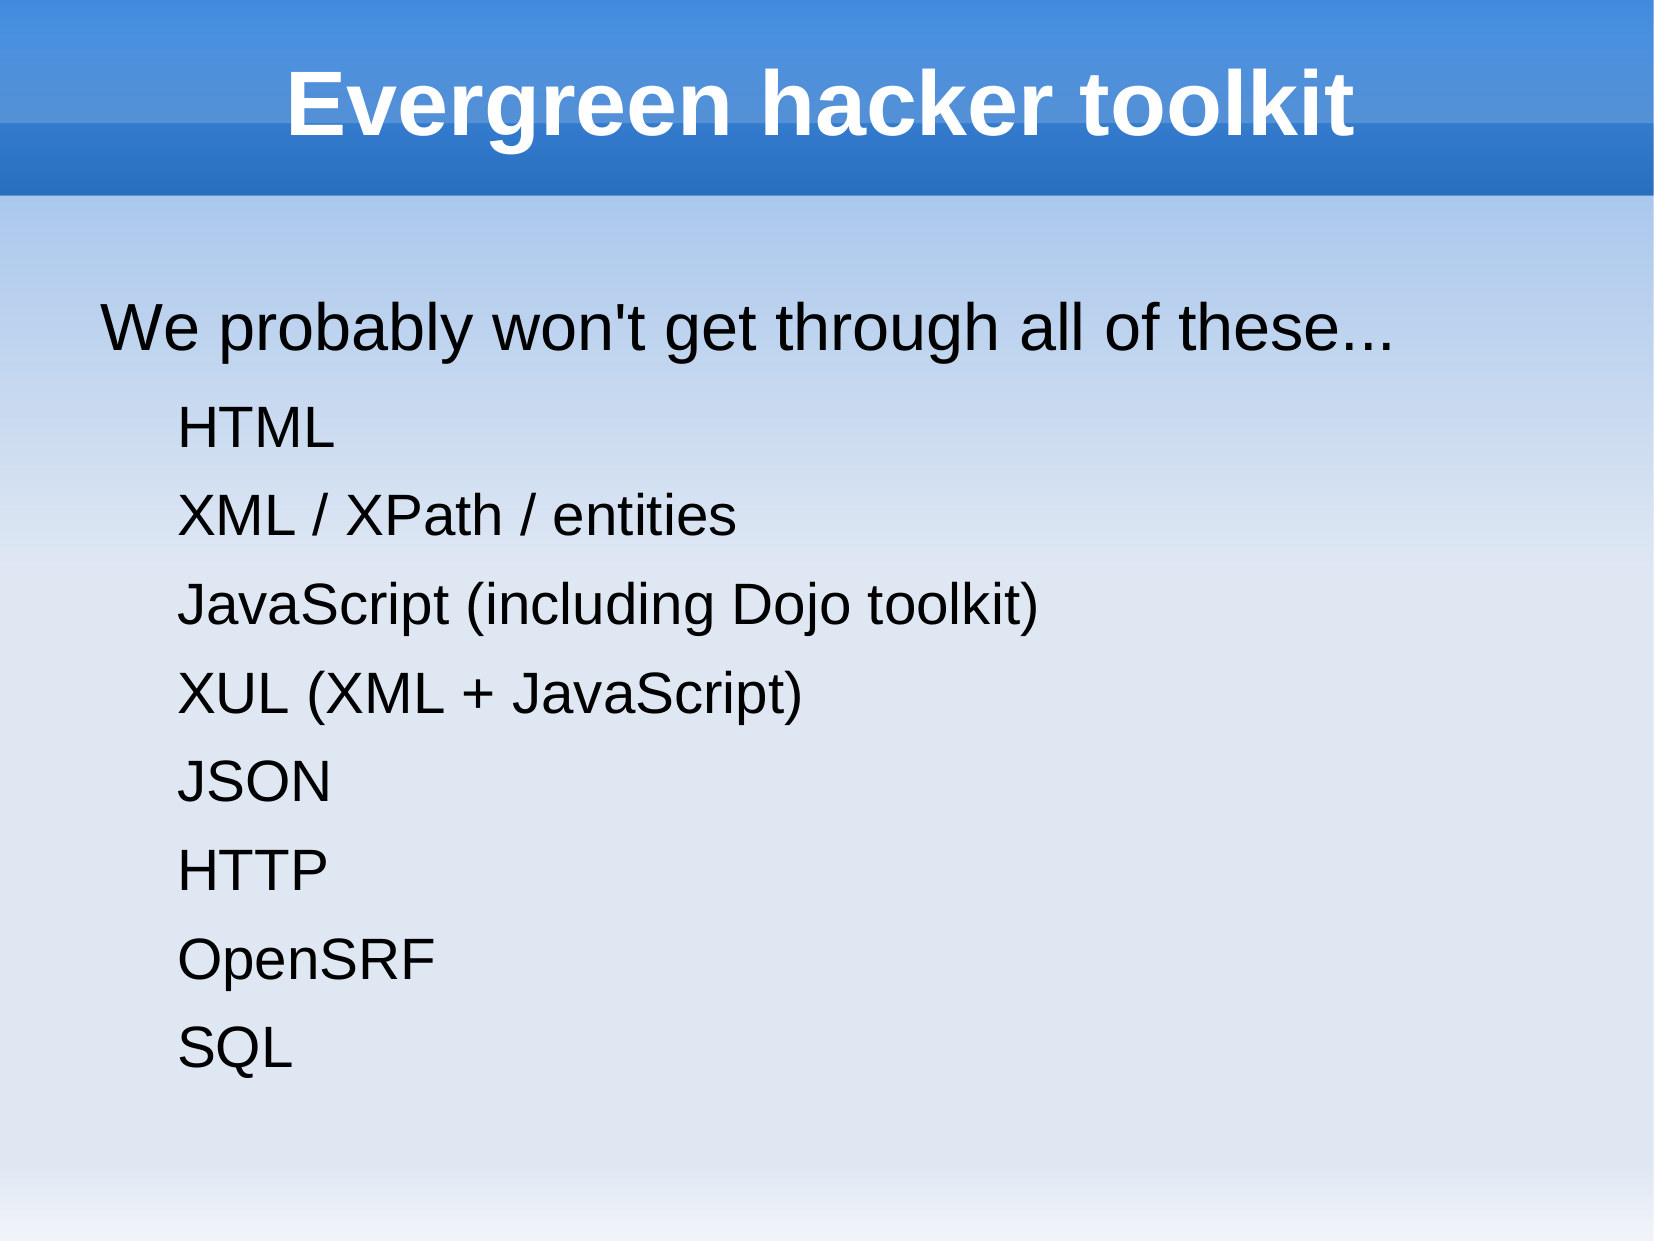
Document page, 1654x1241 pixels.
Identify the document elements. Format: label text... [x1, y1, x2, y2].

picture [0, 0, 1654, 1241]
list We probably won't get through all of these... HTML XML / XPath / entities JavaScript (including Dojo toolkit) XUL (XML + JavaScript) JSON HTTP OpenSRF SQL [82, 290, 1571, 1109]
title Evergreen hacker toolkit [76, 0, 1565, 208]
